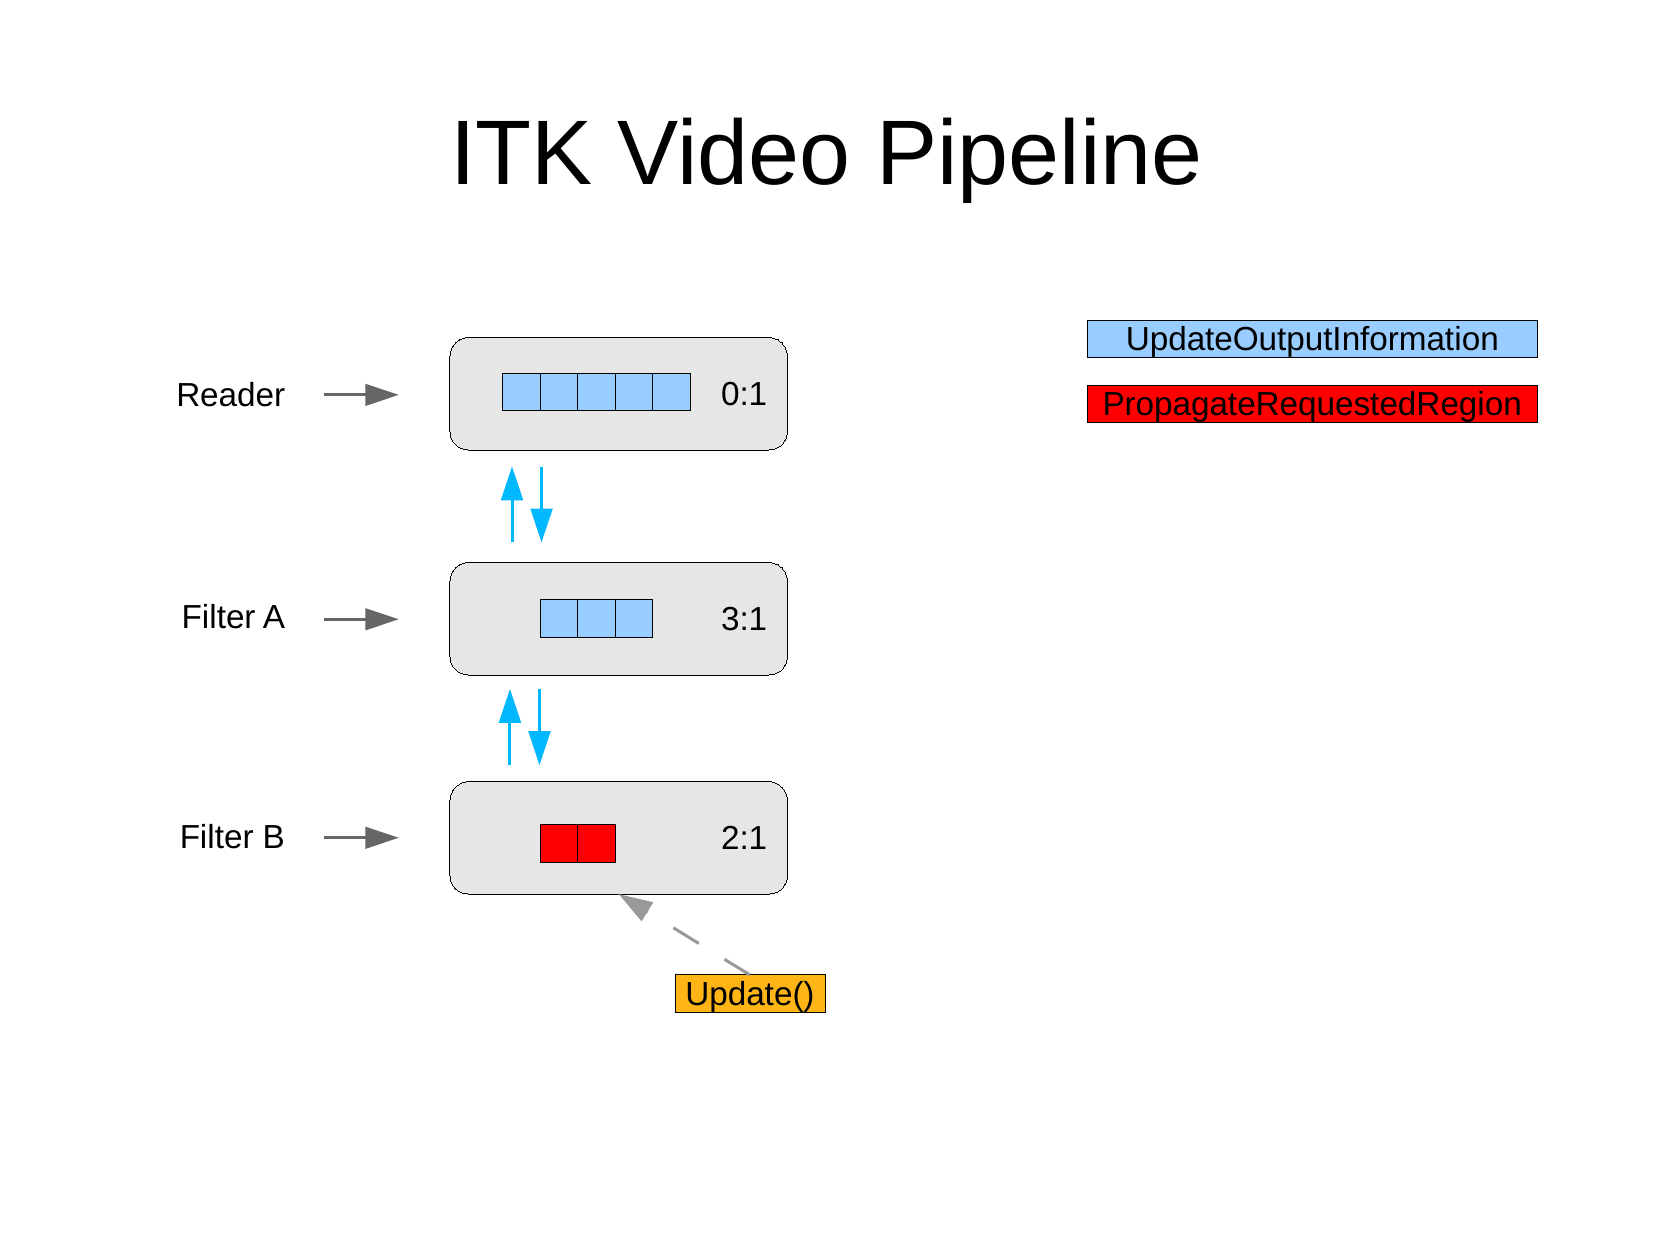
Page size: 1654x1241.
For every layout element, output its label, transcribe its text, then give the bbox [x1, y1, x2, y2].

text_box Reader [112, 369, 301, 422]
text_box [540, 599, 653, 638]
text_box 3:1 [449, 562, 788, 676]
text_box UpdateOutputInformation [1087, 320, 1538, 358]
text_box 0:1 [449, 337, 788, 451]
text_box [502, 373, 691, 411]
title ITK Video Pipeline [82, 56, 1571, 250]
text_box PropagateRequestedRegion [1087, 385, 1538, 423]
text_box Filter A [112, 591, 301, 644]
text_box 2:1 [449, 781, 788, 895]
text_box Filter B [112, 810, 301, 863]
text_box Update() [675, 974, 826, 1013]
text_box [540, 824, 616, 863]
